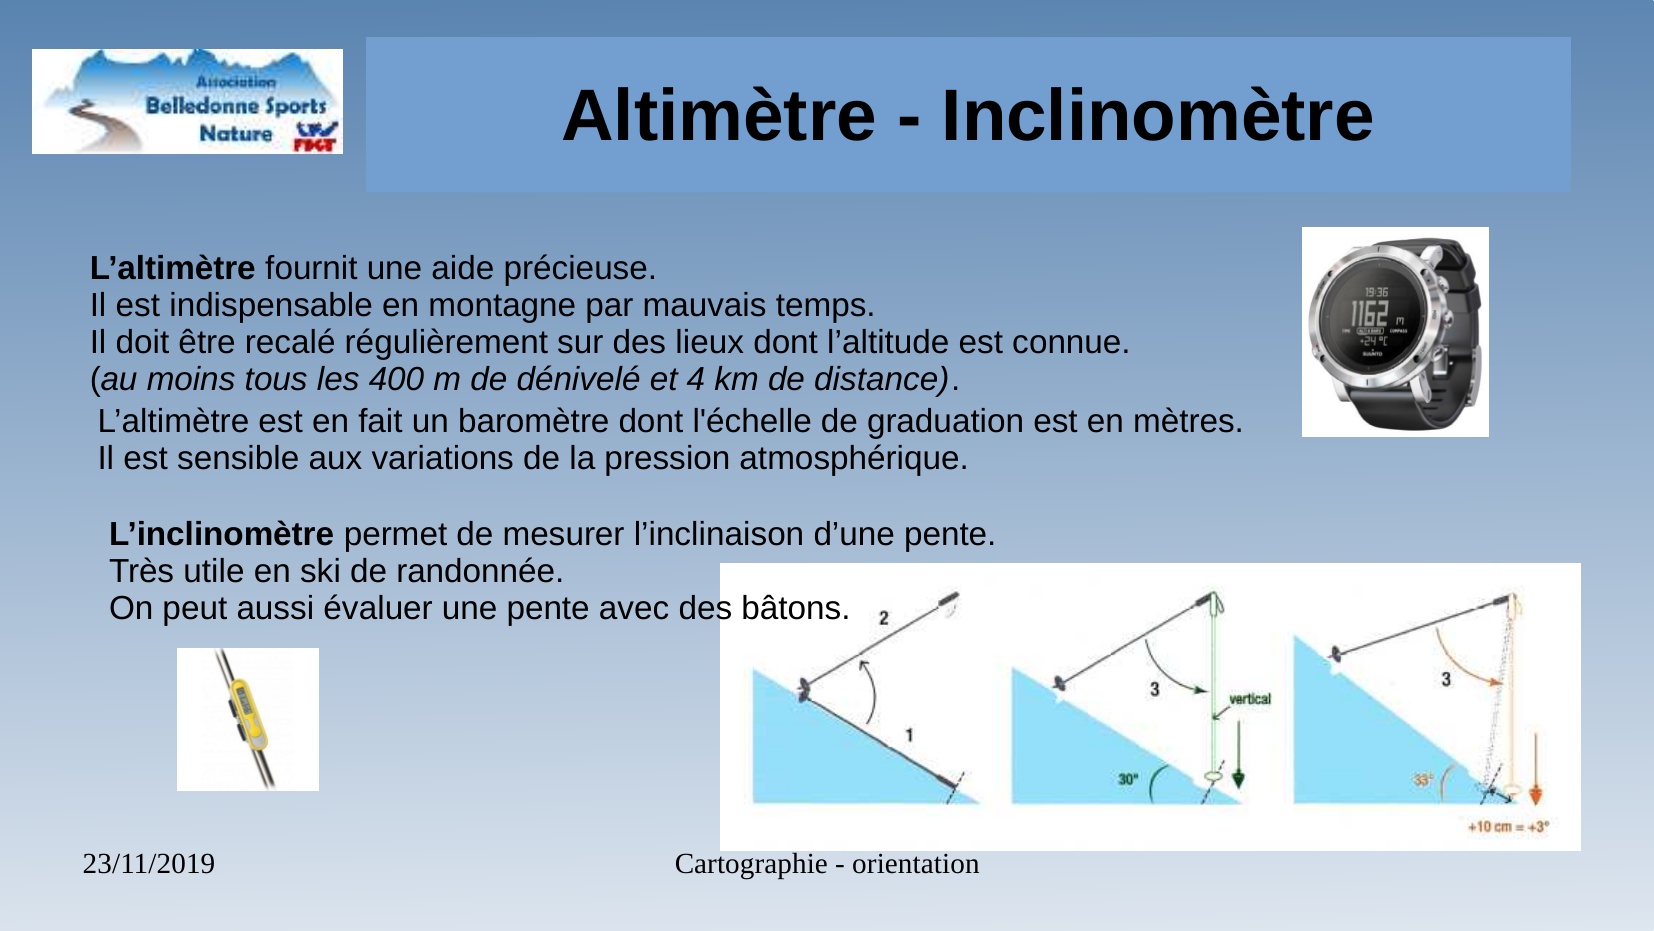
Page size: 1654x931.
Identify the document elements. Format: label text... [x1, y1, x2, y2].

picture [720, 563, 1581, 851]
text_box L’altimètre est en fait un baromètre dont l'échelle de graduation est en mètres. Il est sensible aux variations de la pression atmosphérique. [82, 395, 1261, 485]
title Altimètre - Inclinomètre [366, 37, 1571, 193]
picture [1302, 227, 1489, 438]
picture [177, 648, 319, 791]
picture [32, 49, 343, 154]
text_box L’altimètre fournit une aide précieuse. Il est indispensable en montagne par mauvais temps. Il doit être recalé régulièrement sur des lieux dont l’altitude est connue. (au moins tous les 400 m de dénivelé et 4 km de distance). [74, 242, 1148, 406]
text_box L’inclinomètre permet de mesurer l’inclinaison d’une pente. Très utile en ski de randonnée. On peut aussi évaluer une pente avec des bâtons. [94, 507, 1123, 649]
